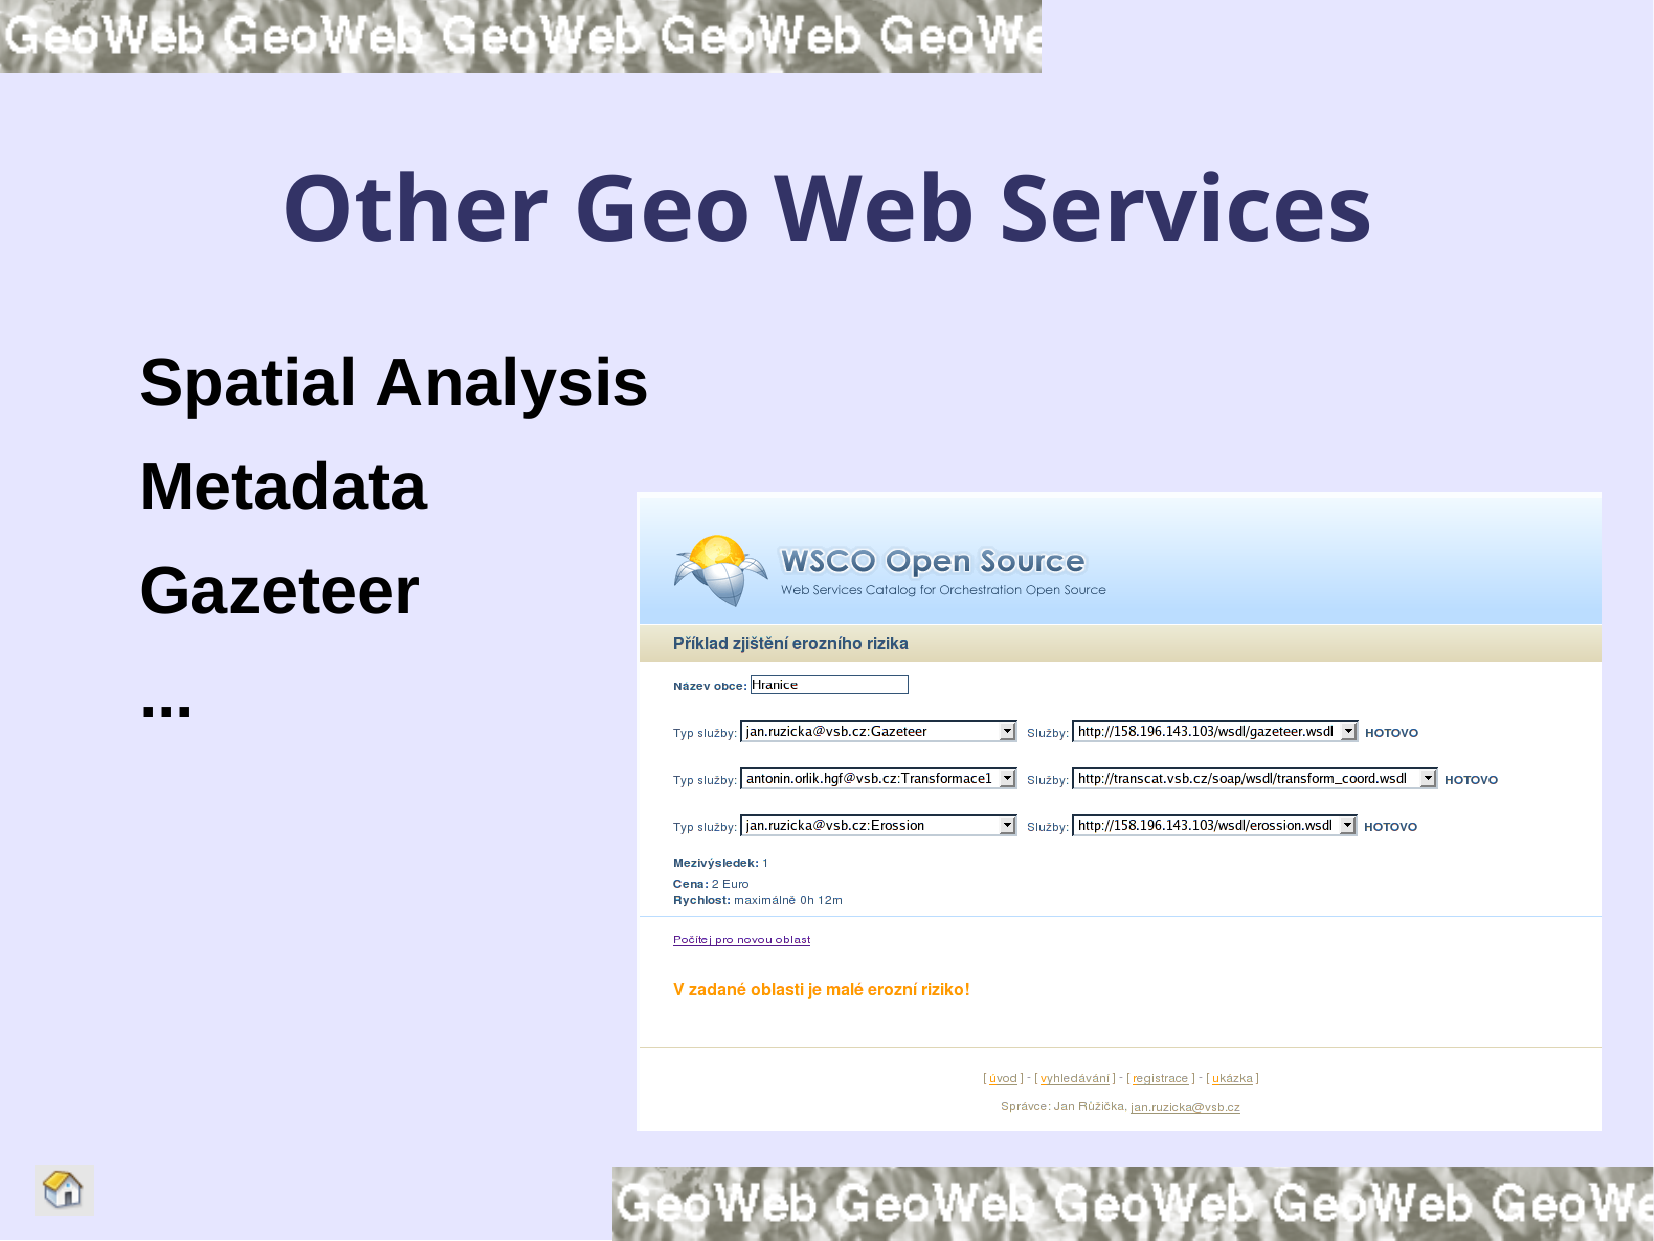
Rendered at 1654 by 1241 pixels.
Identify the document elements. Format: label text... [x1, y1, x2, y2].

title Other Geo Web Services [121, 102, 1534, 311]
list Spatial Analysis Metadata Gazeteer ... [121, 344, 741, 823]
picture [637, 492, 1602, 1131]
picture [612, 1167, 1654, 1241]
picture [0, 0, 1042, 73]
picture [35, 1165, 94, 1216]
